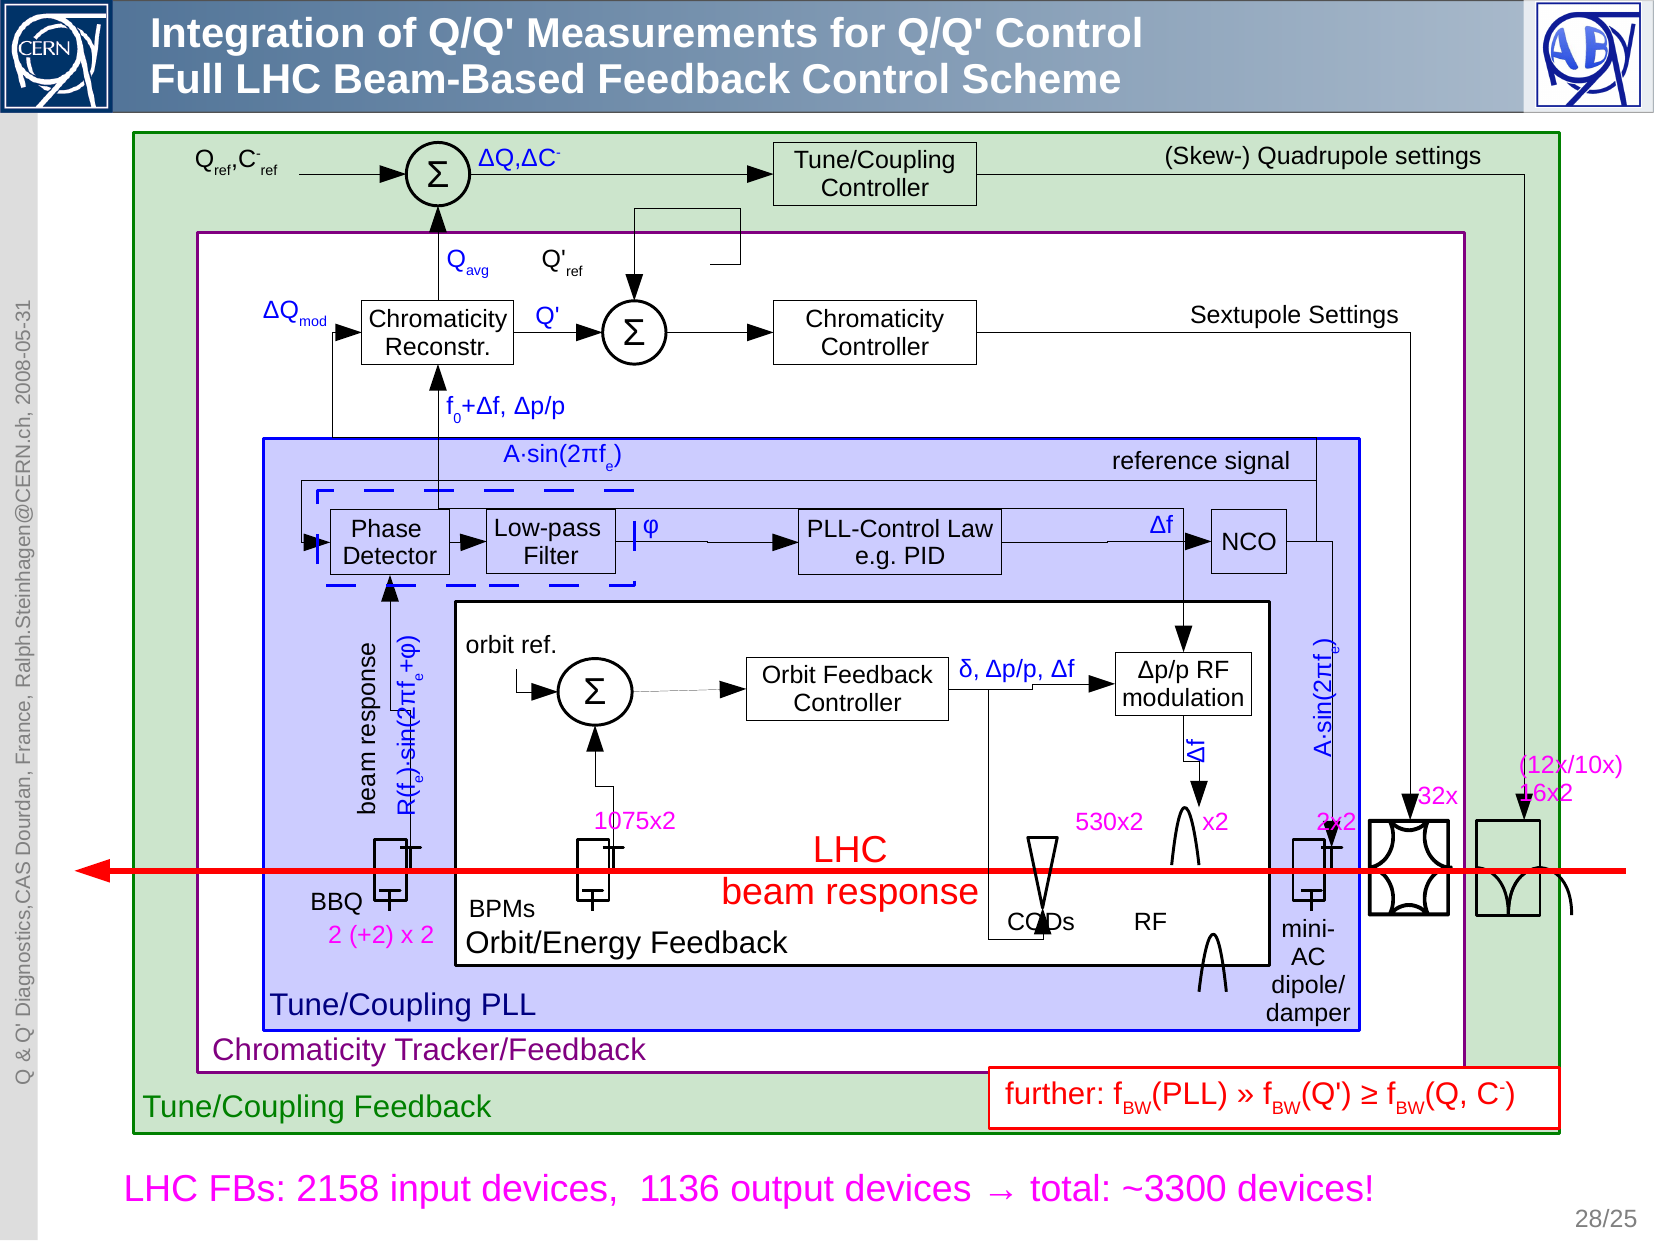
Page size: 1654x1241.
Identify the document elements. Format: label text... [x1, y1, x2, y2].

text_box orbit ref. [450, 623, 582, 670]
text_box [1313, 892, 1323, 899]
text_box [1030, 839, 1055, 868]
text_box [1510, 874, 1539, 914]
text_box 2x2 [1301, 799, 1377, 846]
text_box [517, 670, 566, 692]
text_box [333, 334, 437, 437]
text_box [133, 874, 1560, 1134]
text_box [989, 874, 1038, 939]
text_box A∙sin(2πfe) [1300, 612, 1354, 772]
text_box [376, 841, 405, 868]
picture [1535, 1, 1642, 108]
text_box Q'ref [526, 237, 603, 290]
text_box Phase Detector [330, 509, 450, 575]
text_box δ, Δp/p, Δf [944, 647, 1099, 694]
text_box Δp/p RF modulation [1115, 652, 1252, 716]
title Integration of Q/Q' Measurements for Q/Q' Control Full LHC Beam-Based Feedback Control Scheme [150, 7, 1341, 106]
text_box [1326, 849, 1330, 868]
text_box 32x [1402, 774, 1478, 821]
text_box [1294, 874, 1323, 899]
text_box Qavg [431, 237, 510, 290]
text_box NCO [1211, 509, 1287, 574]
text_box ΔQ,ΔC- [463, 136, 584, 183]
picture [0, 0, 113, 113]
text_box Low-pass Filter [486, 509, 616, 574]
text_box PLL-Control Law e.g. PID [798, 509, 1002, 575]
text_box Σ [558, 658, 633, 726]
text_box [579, 846, 608, 868]
text_box beam response [344, 612, 391, 830]
text_box [1497, 874, 1520, 895]
text_box [1038, 874, 1047, 898]
text_box [376, 874, 405, 899]
text_box 2 (+2) x 2 [313, 913, 460, 960]
text_box mini- AC dipole/ damper [1251, 907, 1375, 1044]
text_box [439, 175, 1524, 819]
text_box Δf [1134, 509, 1183, 550]
text_box [1478, 822, 1539, 868]
text_box Δf [1174, 720, 1199, 779]
text_box Chromaticity Tracker/Feedback [197, 1025, 696, 1079]
text_box RF [1119, 899, 1200, 946]
text_box [616, 509, 628, 541]
text_box Orbit/Energy Feedback [450, 917, 829, 971]
text_box [678, 509, 798, 542]
text_box [989, 542, 1332, 868]
text_box [439, 481, 1316, 541]
text_box [439, 333, 1475, 868]
text_box (12x/10x) 16x2 [1504, 743, 1648, 819]
text_box A∙sin(2πfe) [600, 432, 648, 437]
text_box [579, 874, 608, 899]
text_box φ [628, 503, 678, 508]
text_box BBQ [295, 880, 385, 927]
text_box LHC FBs: 2158 input devices, 1136 output devices → total: ~3300 devices! [108, 1159, 1482, 1221]
text_box Chromaticity Reconstr. [361, 300, 514, 365]
text_box [439, 438, 488, 480]
text_box further: fBW(PLL) » fBW(Q') ≥ fBW(Q, C-) [988, 1067, 1560, 1129]
text_box Tune/Coupling Controller [773, 142, 977, 206]
text_box [1541, 819, 1560, 868]
text_box Δf [1184, 720, 1221, 779]
text_box Tune/Coupling PLL [254, 980, 574, 1025]
text_box 1075x2 [579, 799, 700, 846]
text_box [1294, 841, 1323, 868]
text_box Δf [1134, 503, 1193, 550]
text_box [648, 438, 1097, 480]
text_box [1478, 874, 1506, 914]
text_box R(fe)∙sin(2πfe+φ) [384, 604, 438, 832]
text_box Qref,C-ref [179, 136, 300, 212]
text_box A∙sin(2πfe) [488, 438, 648, 486]
text_box BPMs [453, 887, 558, 934]
text_box f0+Δf, Δp/p [431, 391, 438, 438]
text_box [133, 132, 1560, 868]
text_box Σ [406, 142, 469, 206]
text_box f0+Δf, Δp/p [439, 384, 600, 438]
text_box [450, 509, 486, 542]
text_box CODs [992, 899, 1098, 946]
text_box reference signal [1097, 438, 1316, 485]
text_box x2 [1187, 799, 1248, 846]
text_box ΔQmod [248, 288, 350, 341]
text_box Σ [602, 300, 666, 365]
text_box (Skew-) Quadrupole settings [1149, 134, 1522, 181]
text_box Tune/Coupling Feedback [127, 1082, 535, 1136]
text_box Q' [520, 294, 579, 341]
text_box Orbit Feedback Controller [746, 657, 949, 721]
text_box [1002, 509, 1134, 542]
text_box Sextupole Settings [1175, 293, 1432, 339]
text_box Chromaticity Controller [773, 300, 977, 365]
text_box [302, 481, 438, 542]
text_box [596, 690, 988, 868]
text_box [391, 542, 1183, 868]
text_box 530x2 [1060, 799, 1166, 846]
text_box φ [628, 509, 678, 550]
